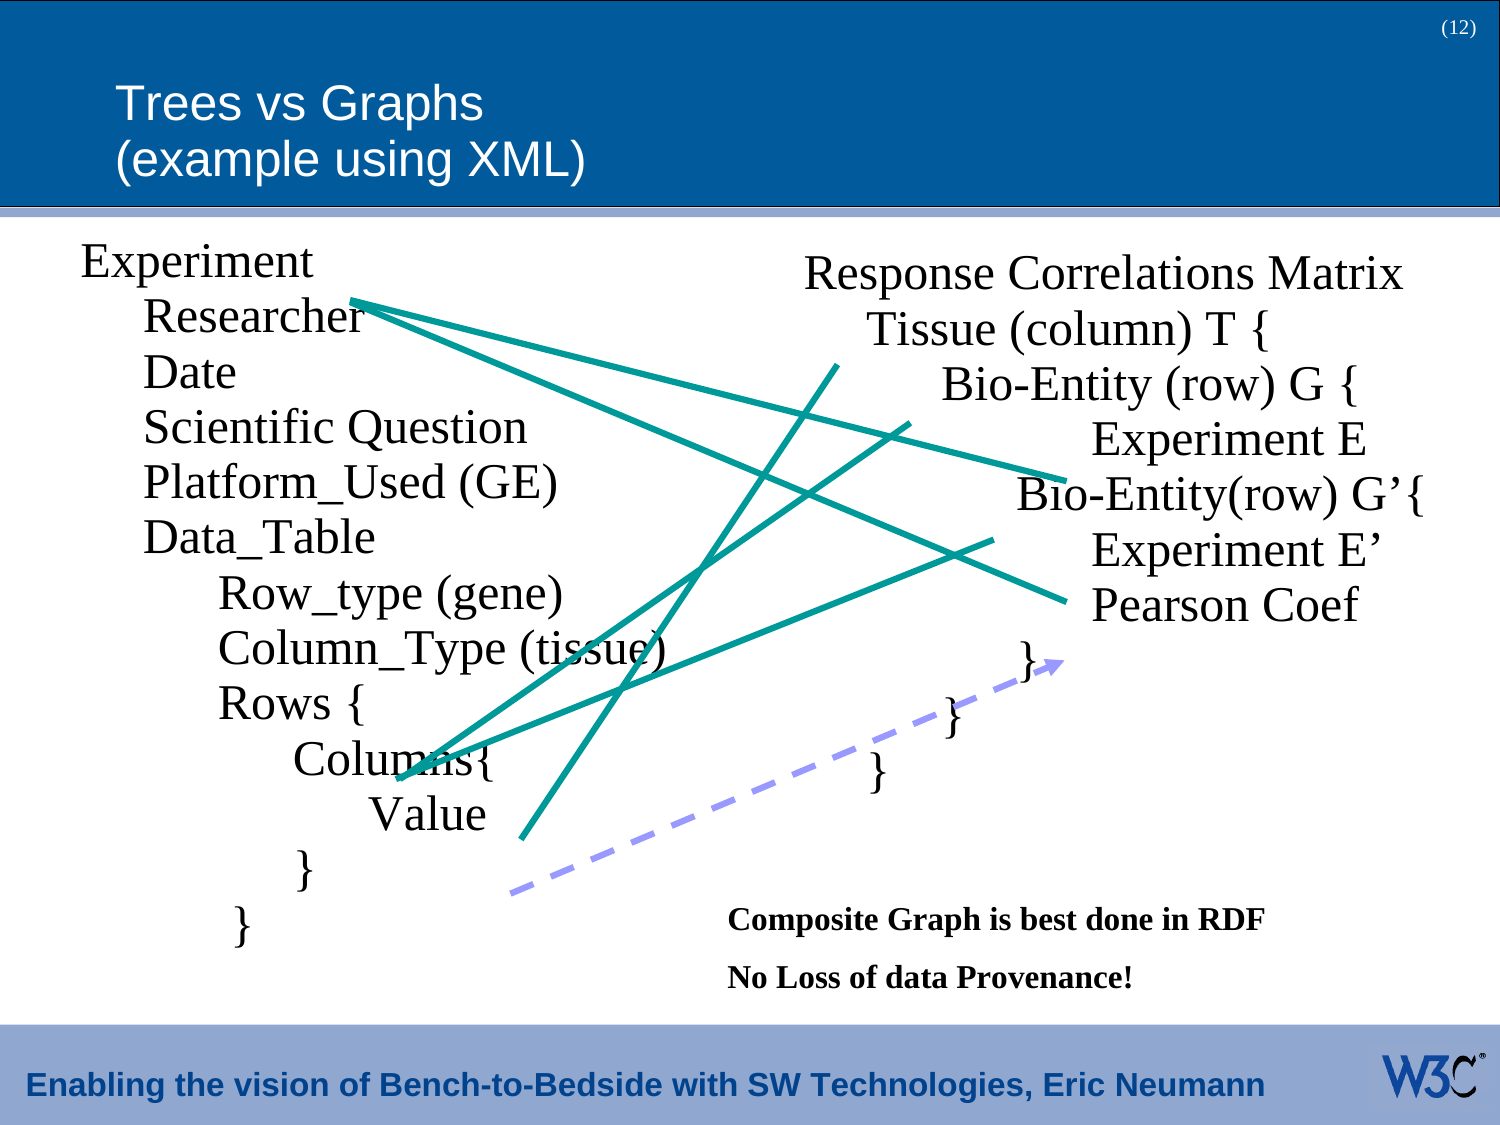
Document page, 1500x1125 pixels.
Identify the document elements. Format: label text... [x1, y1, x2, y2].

text_box Response Correlations Matrix Tissue (column) T { Bio-Entity (row) G { Experiment E Bio-Entity(row) G’{ Experiment E’ Pearson Coef } } } [776, 237, 1443, 862]
text_box Experiment Researcher Date Scientific Question Platform_Used (GE) Data_Table Row_type (gene) Column_Type (tissue) Rows { Columns{ Value } } [390, 314, 683, 437]
text_box Experiment Researcher Date Scientific Question Platform_Used (GE) Data_Table Row_type (gene) Column_Type (tissue) Rows { Columns{ Value } } [446, 587, 683, 754]
text_box Response Correlations Matrix Tissue (column) T { Bio-Entity (row) G { Experiment E Bio-Entity(row) G’{ Experiment E’ Pearson Coef } } } [776, 419, 881, 489]
picture [1368, 1043, 1489, 1112]
text_box Trees vs Graphs (example using XML) [99, 37, 1375, 225]
text_box Composite Graph is best done in RDF No Loss of data Provenance! [712, 893, 1405, 1004]
text_box Experiment Researcher Date Scientific Question Platform_Used (GE) Data_Table Row_type (gene) Column_Type (tissue) Rows { Columns{ Value } } [53, 225, 683, 960]
text_box Response Correlations Matrix Tissue (column) T { Bio-Entity (row) G { Experiment E Bio-Entity(row) G’{ Experiment E’ Pearson Coef } } } [776, 499, 944, 623]
